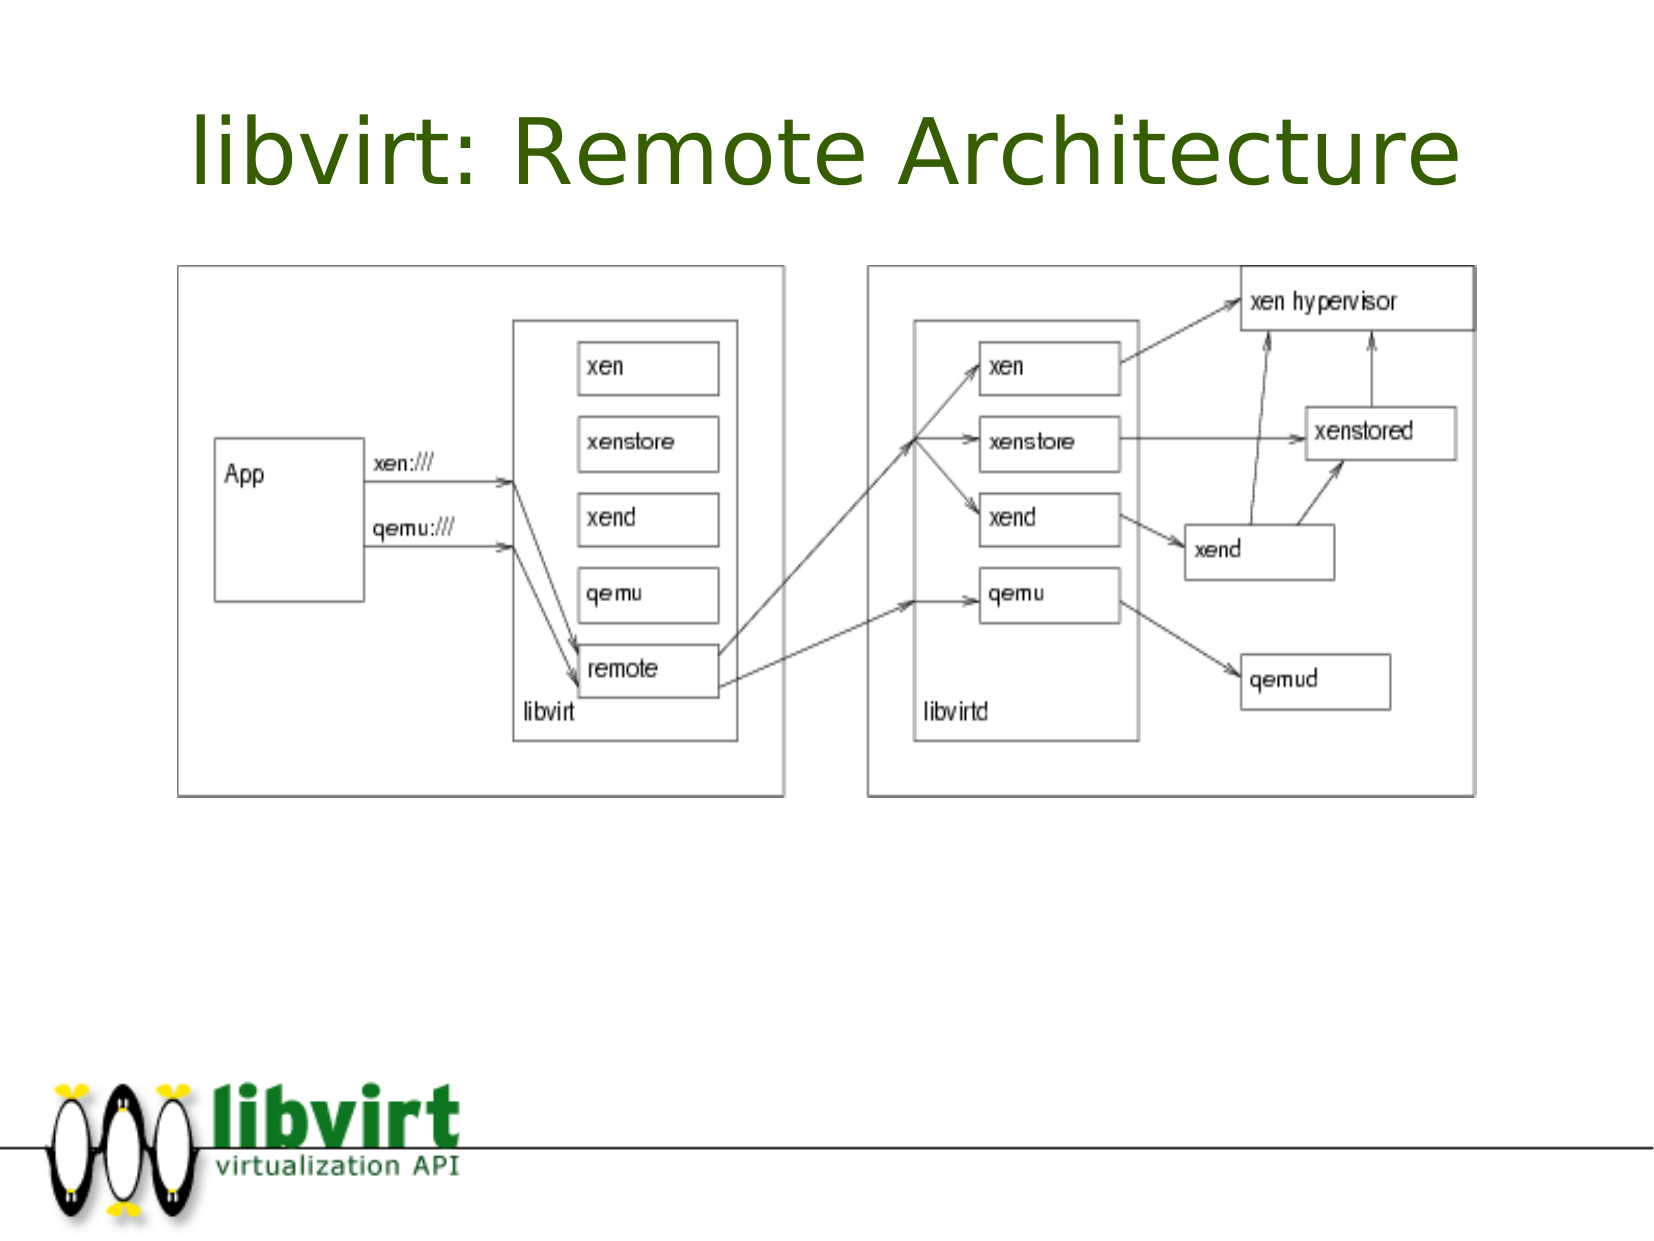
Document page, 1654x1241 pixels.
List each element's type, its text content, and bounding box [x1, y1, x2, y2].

picture [0, 1076, 1654, 1241]
picture [177, 265, 1477, 798]
title libvirt: Remote Architecture [82, 49, 1571, 257]
